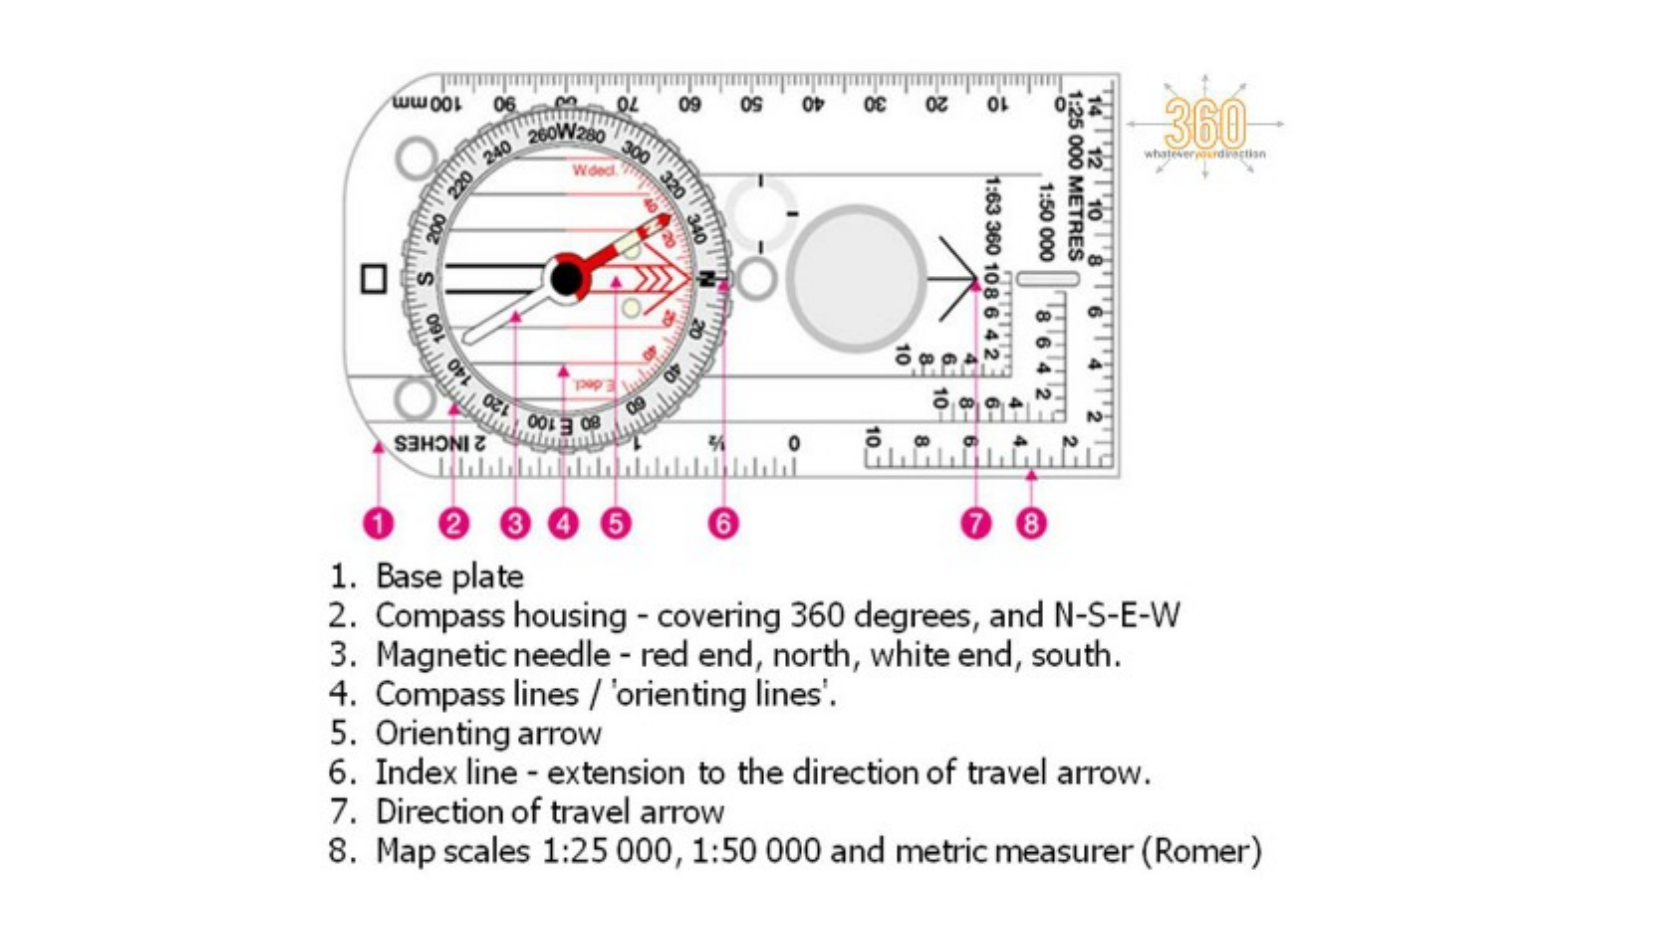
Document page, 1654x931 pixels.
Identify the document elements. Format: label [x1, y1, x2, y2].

picture [304, 58, 1300, 886]
